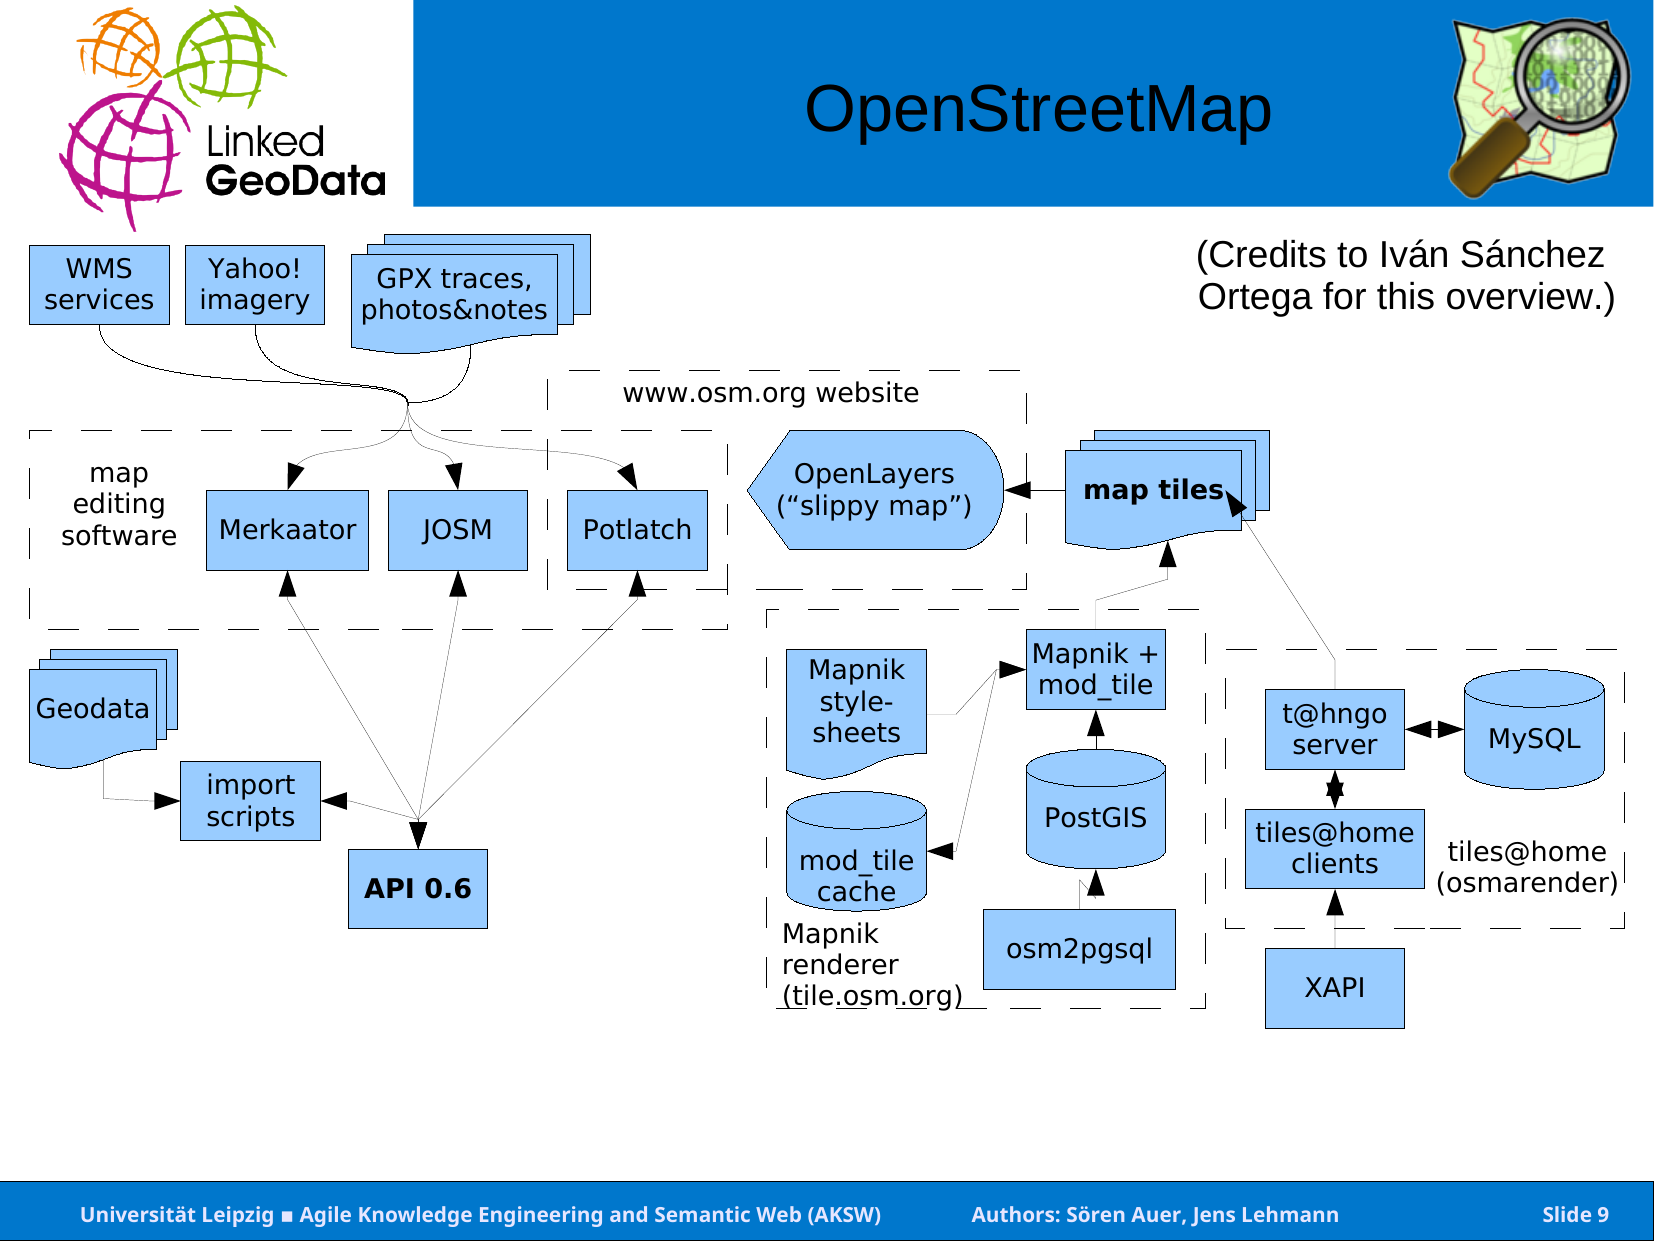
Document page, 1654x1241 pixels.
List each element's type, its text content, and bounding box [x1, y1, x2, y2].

text_box mod_tile cache [786, 791, 927, 911]
text_box Mapnik style- sheets [786, 649, 927, 780]
text_box tiles@home (osmarender) [1412, 829, 1642, 907]
text_box (Credits to Iván Sánchez Ortega for this overview.) [1181, 226, 1632, 393]
text_box GPX traces, photos&notes [351, 234, 591, 354]
text_box Merkaator [206, 490, 369, 571]
title OpenStreetMap [442, 46, 1446, 170]
text_box XAPI [1265, 948, 1405, 1029]
text_box Mapnik + mod_tile [1026, 629, 1166, 710]
text_box JOSM [388, 490, 528, 571]
text_box osm2pgsql [983, 909, 1176, 990]
text_box Yahoo! imagery [185, 245, 325, 325]
text_box Geodata [29, 649, 178, 769]
text_box MySQL [1464, 669, 1605, 790]
text_box map editing software [29, 450, 209, 559]
text_box Potlatch [567, 490, 708, 571]
text_box t@hngo server [1265, 689, 1405, 770]
text_box PostGIS [1026, 749, 1166, 869]
text_box Mapnik renderer (tile.osm.org) [767, 911, 1007, 1020]
text_box tiles@home clients [1245, 809, 1425, 889]
text_box map tiles [1065, 430, 1270, 550]
text_box OpenLayers (“slippy map”) [747, 430, 1004, 550]
text_box www.osm.org website [607, 370, 947, 421]
text_box API 0.6 [348, 849, 488, 929]
picture [59, 5, 385, 232]
picture [1446, 13, 1635, 201]
text_box WMS services [29, 245, 170, 325]
text_box import scripts [180, 761, 321, 841]
